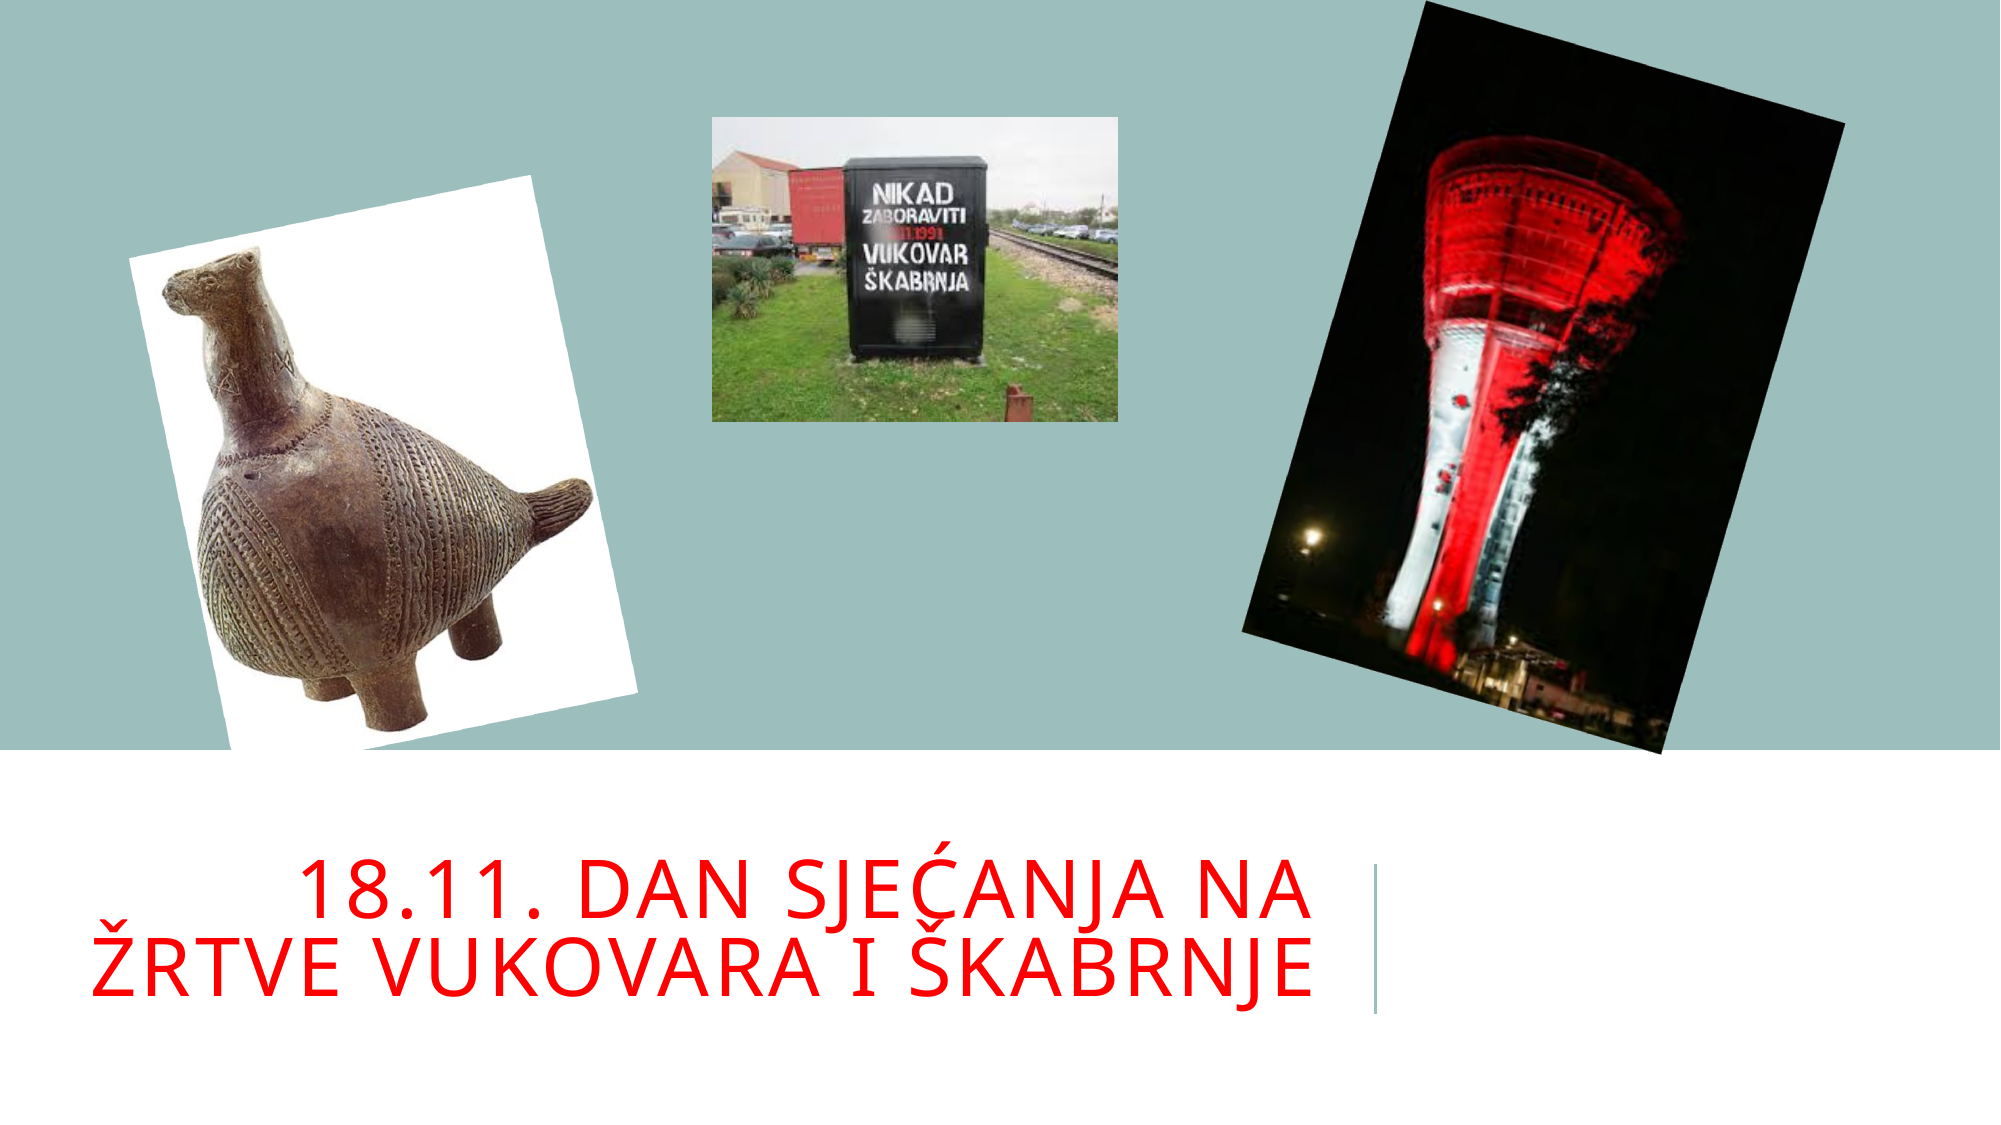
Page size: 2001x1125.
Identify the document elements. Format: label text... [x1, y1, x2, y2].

picture [128, 174, 638, 776]
picture [1240, 0, 1846, 755]
title 18.11. DAN SJEĆANJA NA ŽRTVE VUKOVARA I ŠKABRNJE [75, 813, 1351, 1054]
picture [712, 118, 1118, 422]
